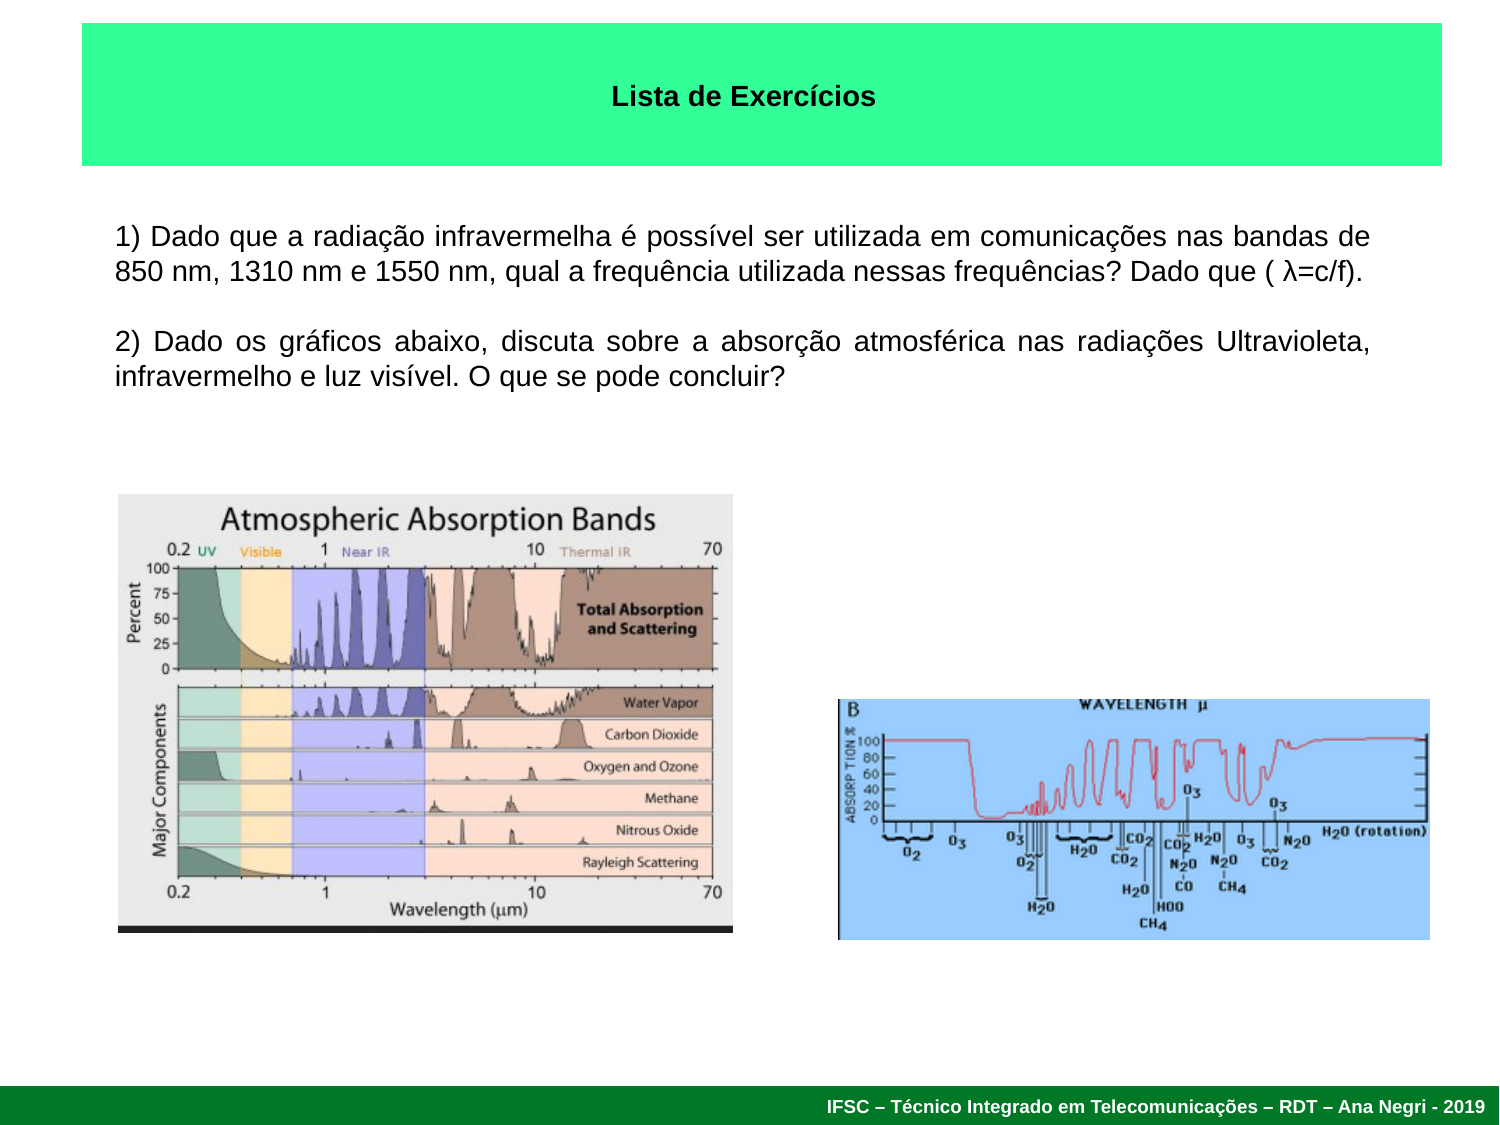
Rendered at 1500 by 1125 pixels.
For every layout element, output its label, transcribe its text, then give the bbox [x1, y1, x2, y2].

text_box [82, 23, 1441, 166]
picture [838, 699, 1430, 940]
text_box [0, 1086, 1499, 1125]
picture [118, 494, 733, 934]
text_box Lista de Exercícios 1) Dado que a radiação infravermelha é possível ser utilizada em comunicações nas bandas de 850 nm, 1310 nm e 1550 nm, qual a frequência utilizada nessas frequências? Dado que ( λ=c/f). 2) Dado os gráficos abaixo, discuta sobre a absorção atmosférica nas radiações Ultravioleta, infravermelho e luz visível. O que se pode concluir? [100, 69, 1388, 460]
text_box IFSC – Técnico Integrado em Telecomunicações – RDT – Ana Negri - 2019 [812, 1087, 1500, 1125]
